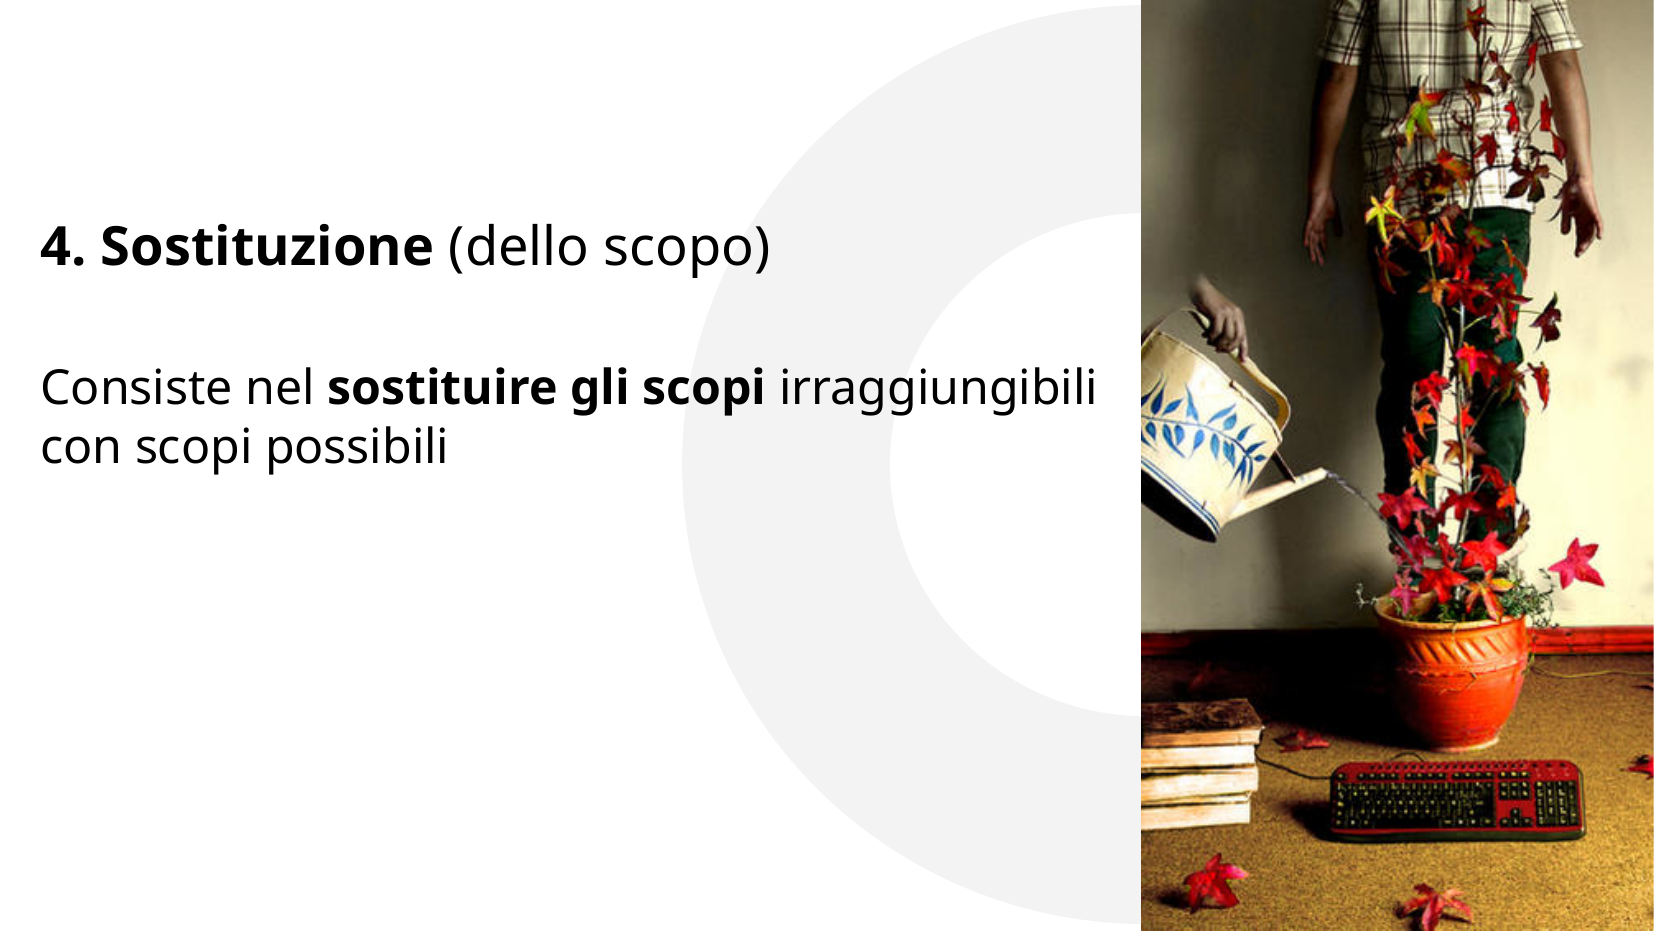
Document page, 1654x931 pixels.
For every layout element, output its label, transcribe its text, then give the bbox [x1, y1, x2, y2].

picture [1141, 0, 1654, 931]
title 4. Sostituzione (dello scopo) [40, 178, 897, 311]
list Consiste nel sostituire gli scopi irraggiungibili con scopi possibili [40, 357, 1123, 712]
